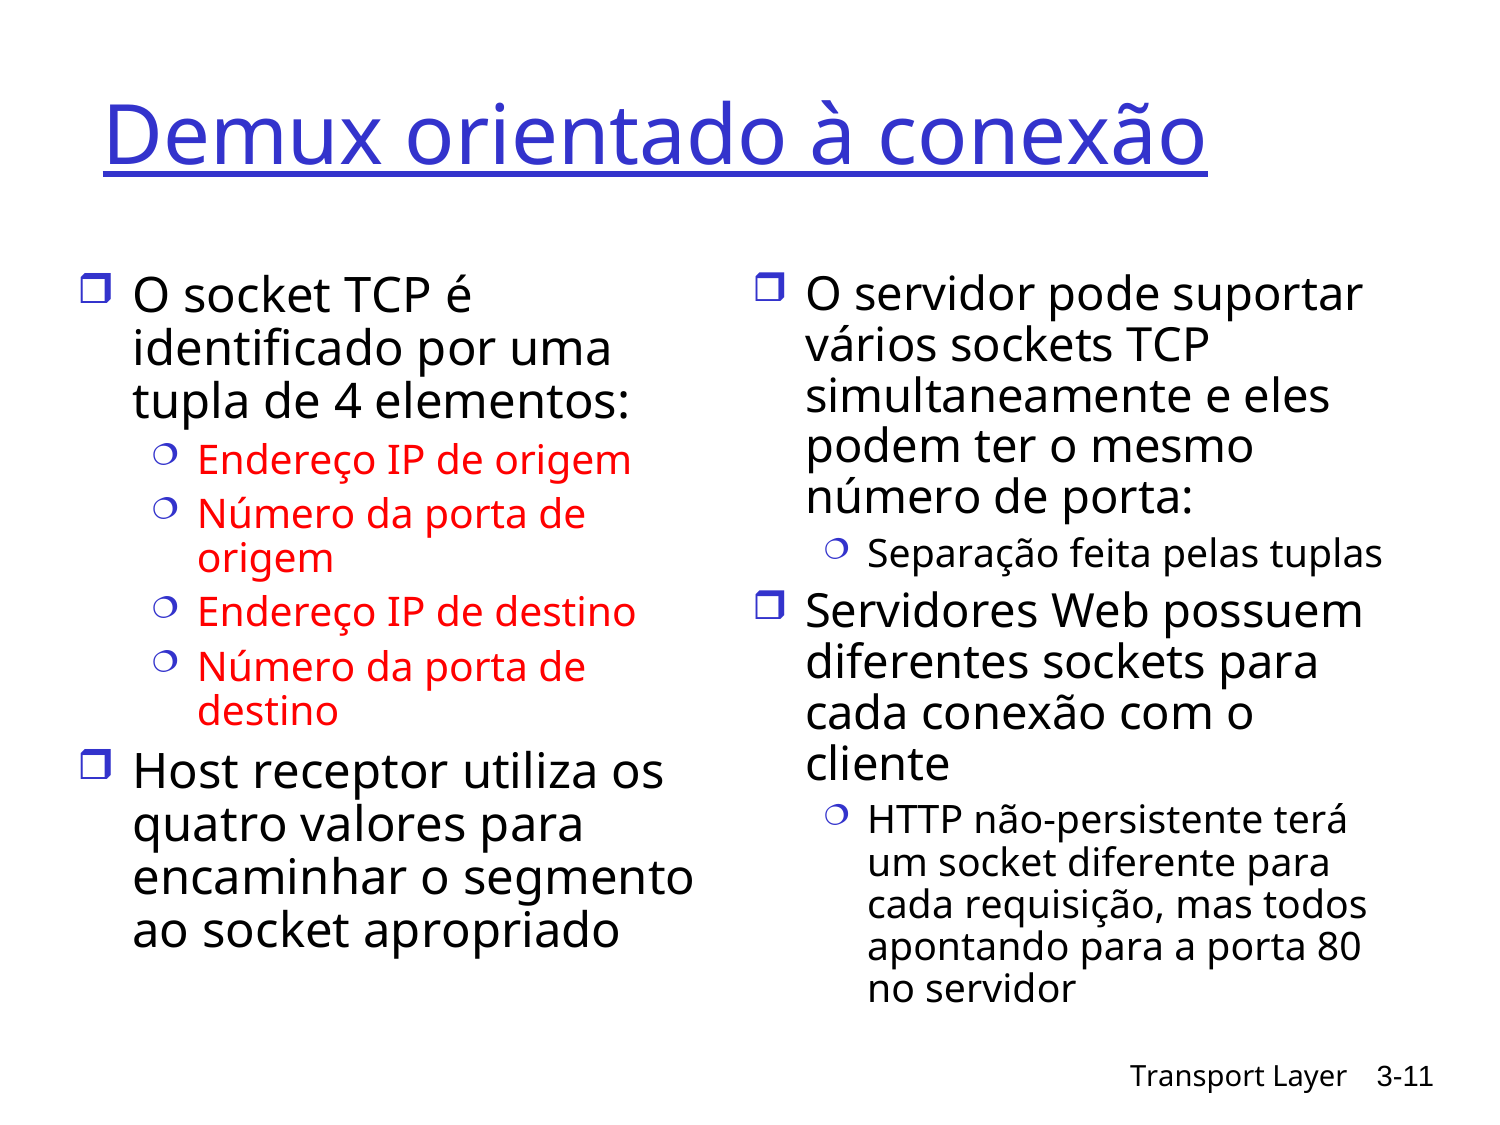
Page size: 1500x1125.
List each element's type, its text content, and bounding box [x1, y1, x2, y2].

title Demux orientado à conexão [87, 37, 1363, 225]
list O socket TCP é identificado por uma tupla de 4 elementos: Endereço IP de origem Número da porta de origem Endereço IP de destino Número da porta de destino Host receptor utiliza os quatro valores para encaminhar o segmento ao socket apropriado [62, 262, 713, 1026]
list O servidor pode suportar vários sockets TCP simultaneamente e eles podem ter o mesmo número de porta: Separação feita pelas tuplas Servidores Web possuem diferentes sockets para cada conexão com o cliente HTTP não-persistente terá um socket diferente para cada requisição, mas todos apontando para a porta 80 no servidor [737, 262, 1413, 1026]
text_box 3-<número> [1339, 1050, 1451, 1125]
text_box Transport Layer [887, 1050, 1339, 1125]
